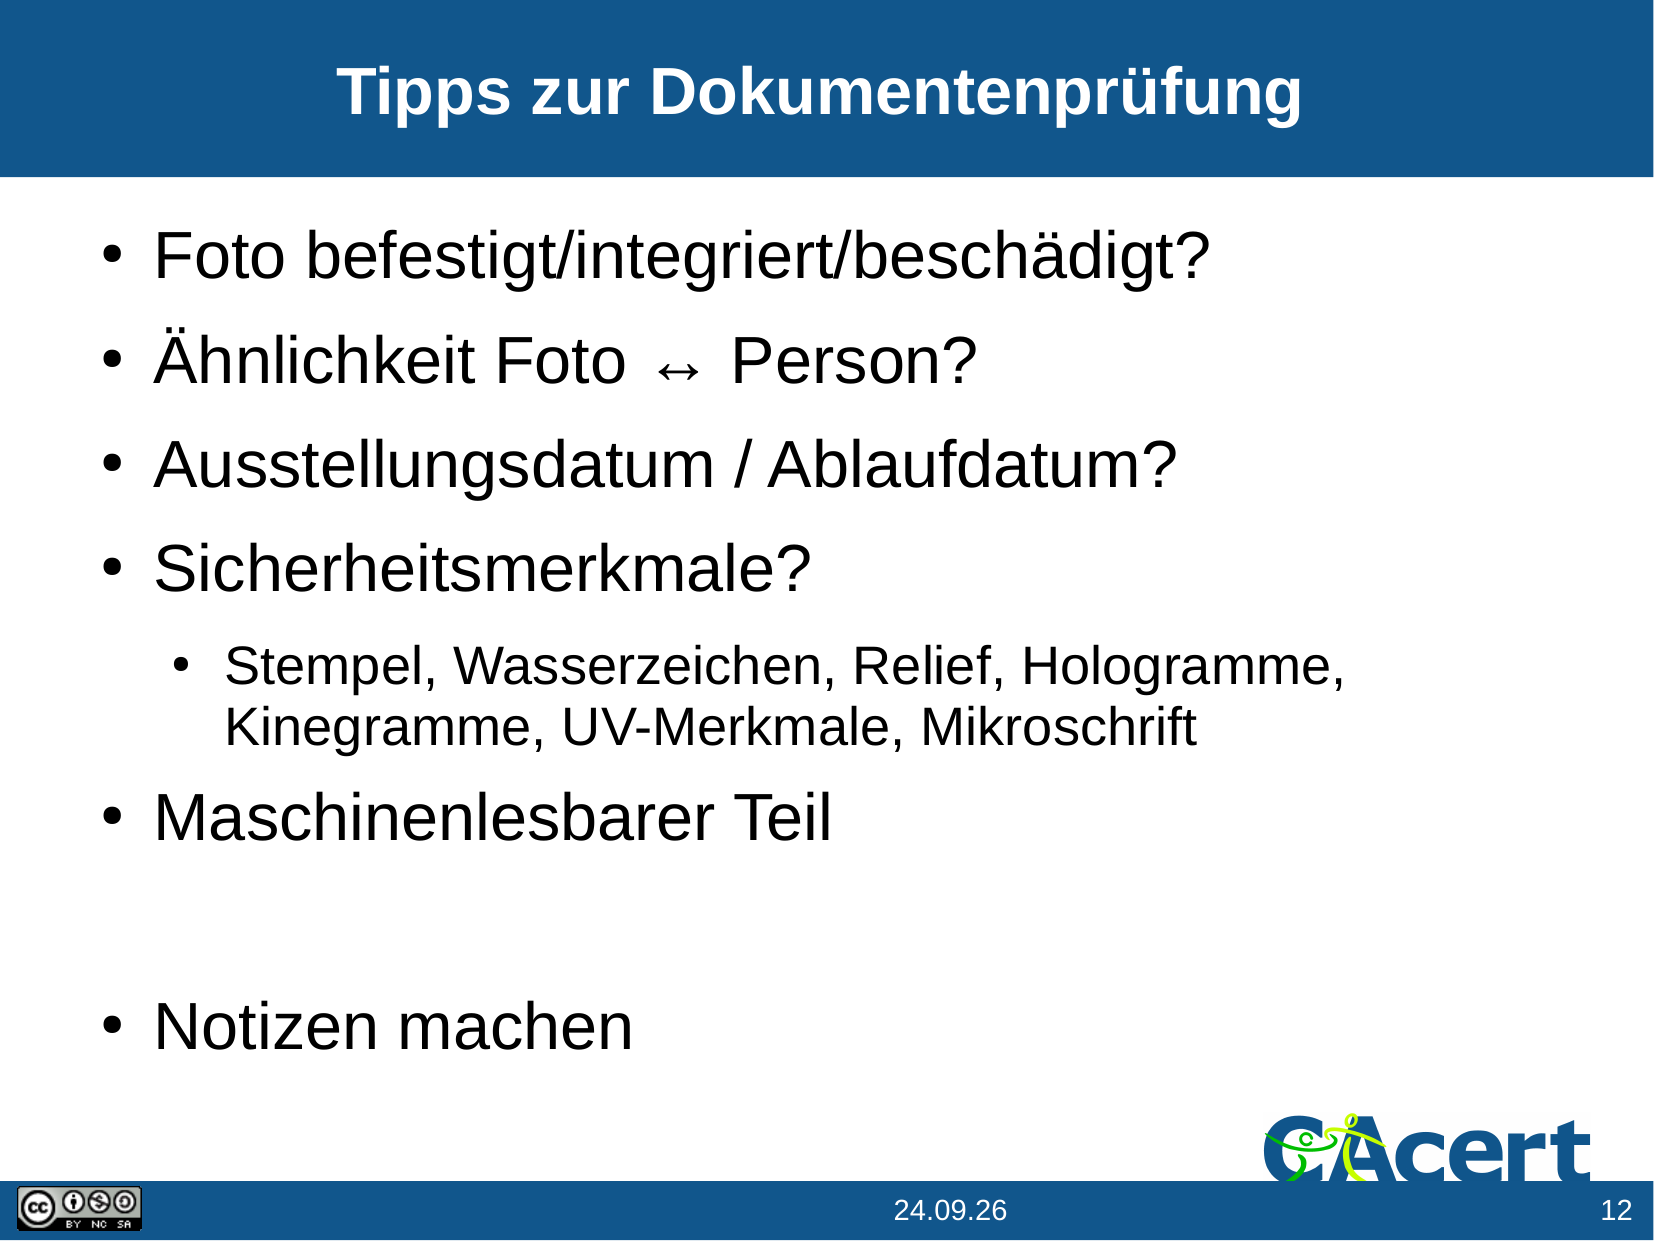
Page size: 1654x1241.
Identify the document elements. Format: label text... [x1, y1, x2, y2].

picture [17, 1186, 142, 1231]
title Tipps zur Dokumentenprüfung [76, 17, 1565, 166]
list Foto befestigt/integriert/beschädigt? Ähnlichkeit Foto ↔ Person? Ausstellungsdatum / Ablaufdatum? Sicherheitsmerkmale? Stempel, Wasserzeichen, Relief, Hologramme, Kinegramme, UV-Merkmale, Mikroschrift Maschinenlesbarer Teil Notizen machen [82, 218, 1571, 1091]
picture [1263, 1112, 1591, 1181]
